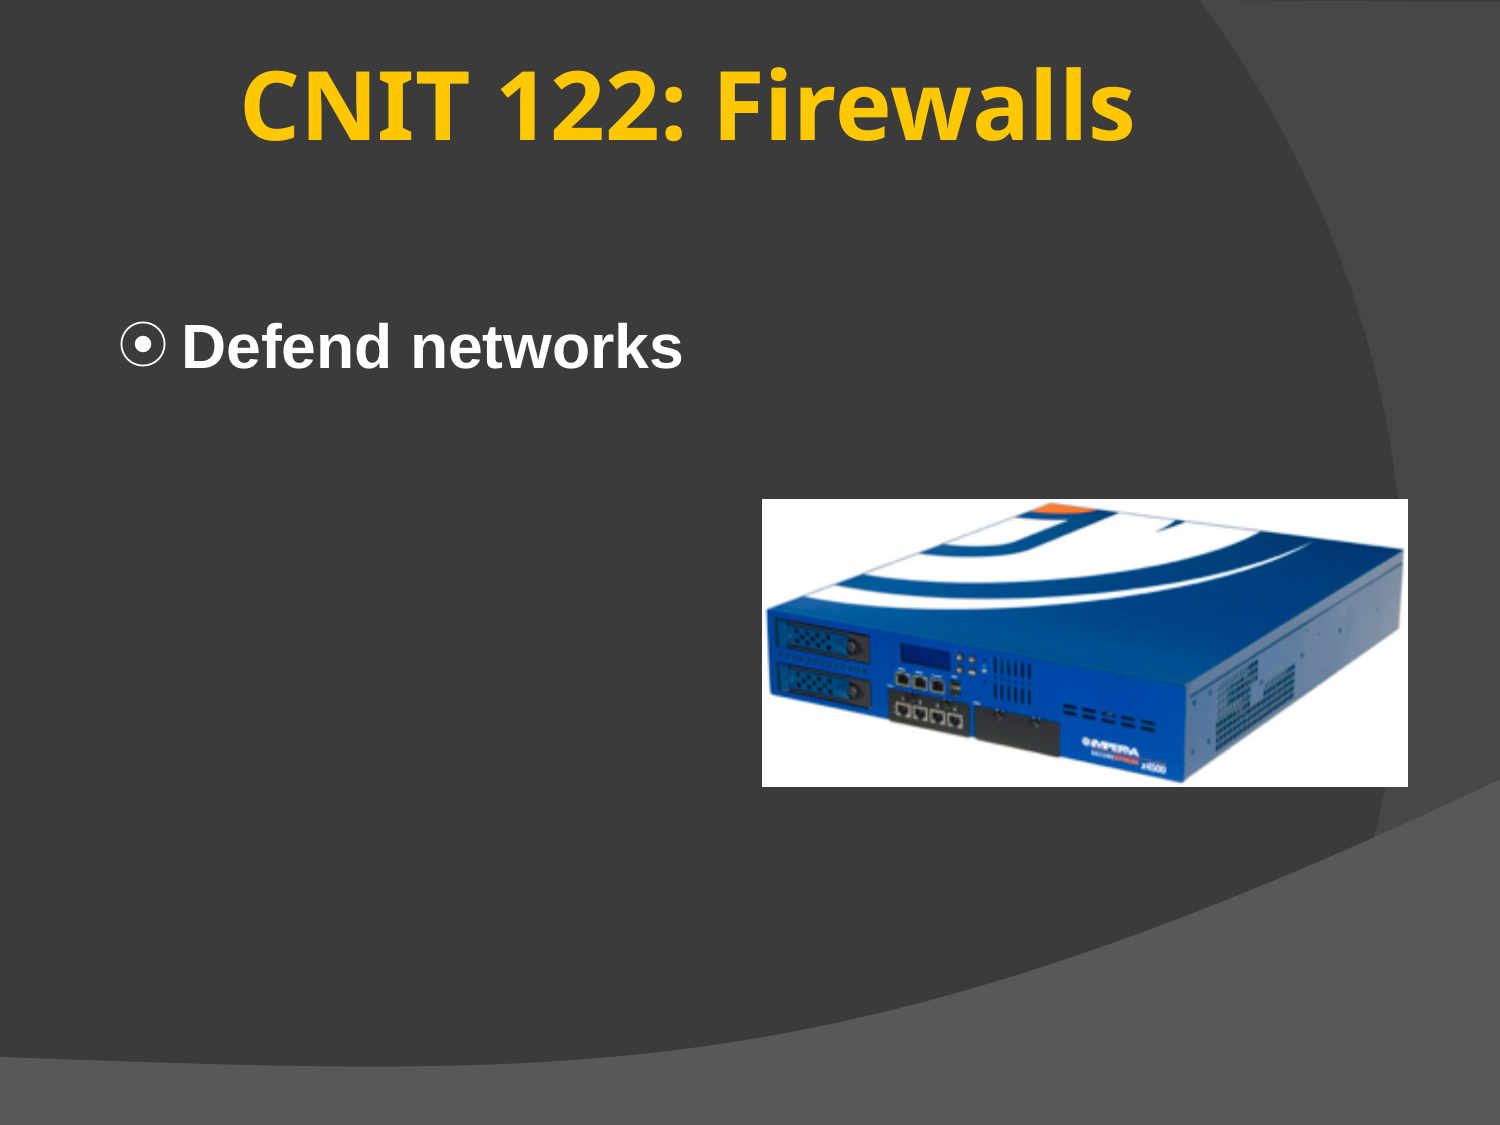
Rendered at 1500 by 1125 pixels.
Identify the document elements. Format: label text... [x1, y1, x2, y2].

list Defend networks [112, 306, 1388, 1005]
title CNIT 122: Firewalls [75, 45, 1300, 233]
picture [762, 499, 1408, 787]
